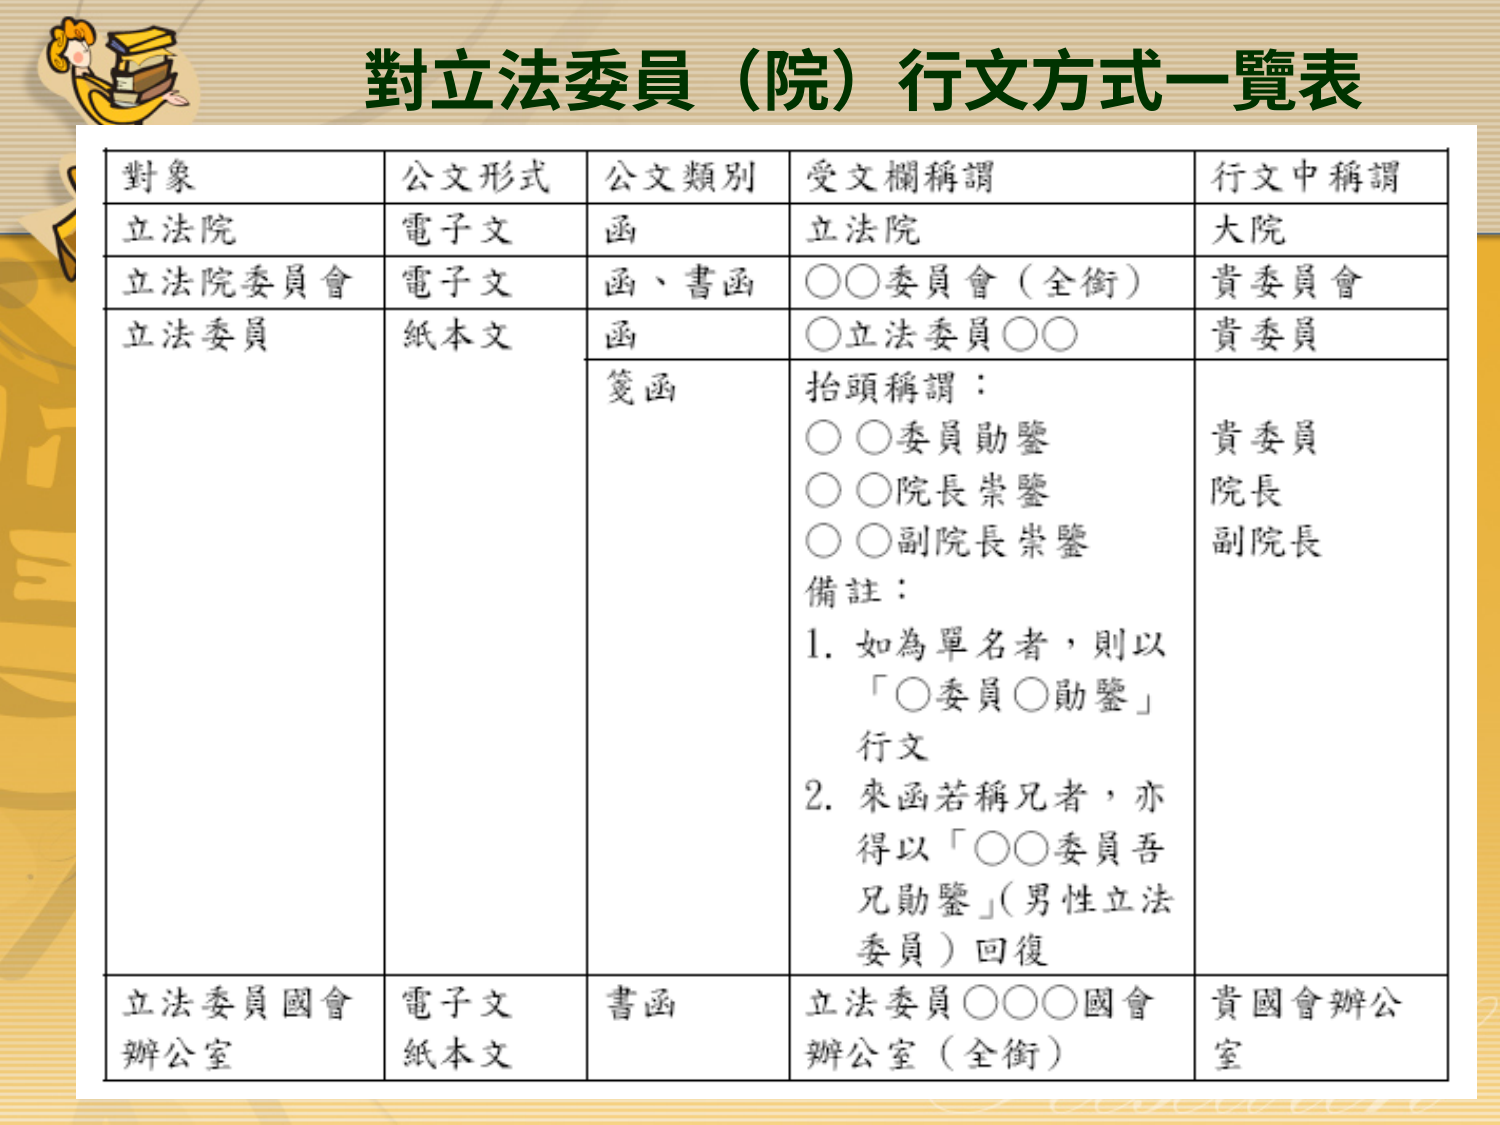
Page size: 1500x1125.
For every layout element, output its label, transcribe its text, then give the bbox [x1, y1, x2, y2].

title 對立法委員（院）行文方式一覽表 [348, 31, 1400, 125]
picture [76, 125, 1477, 1099]
